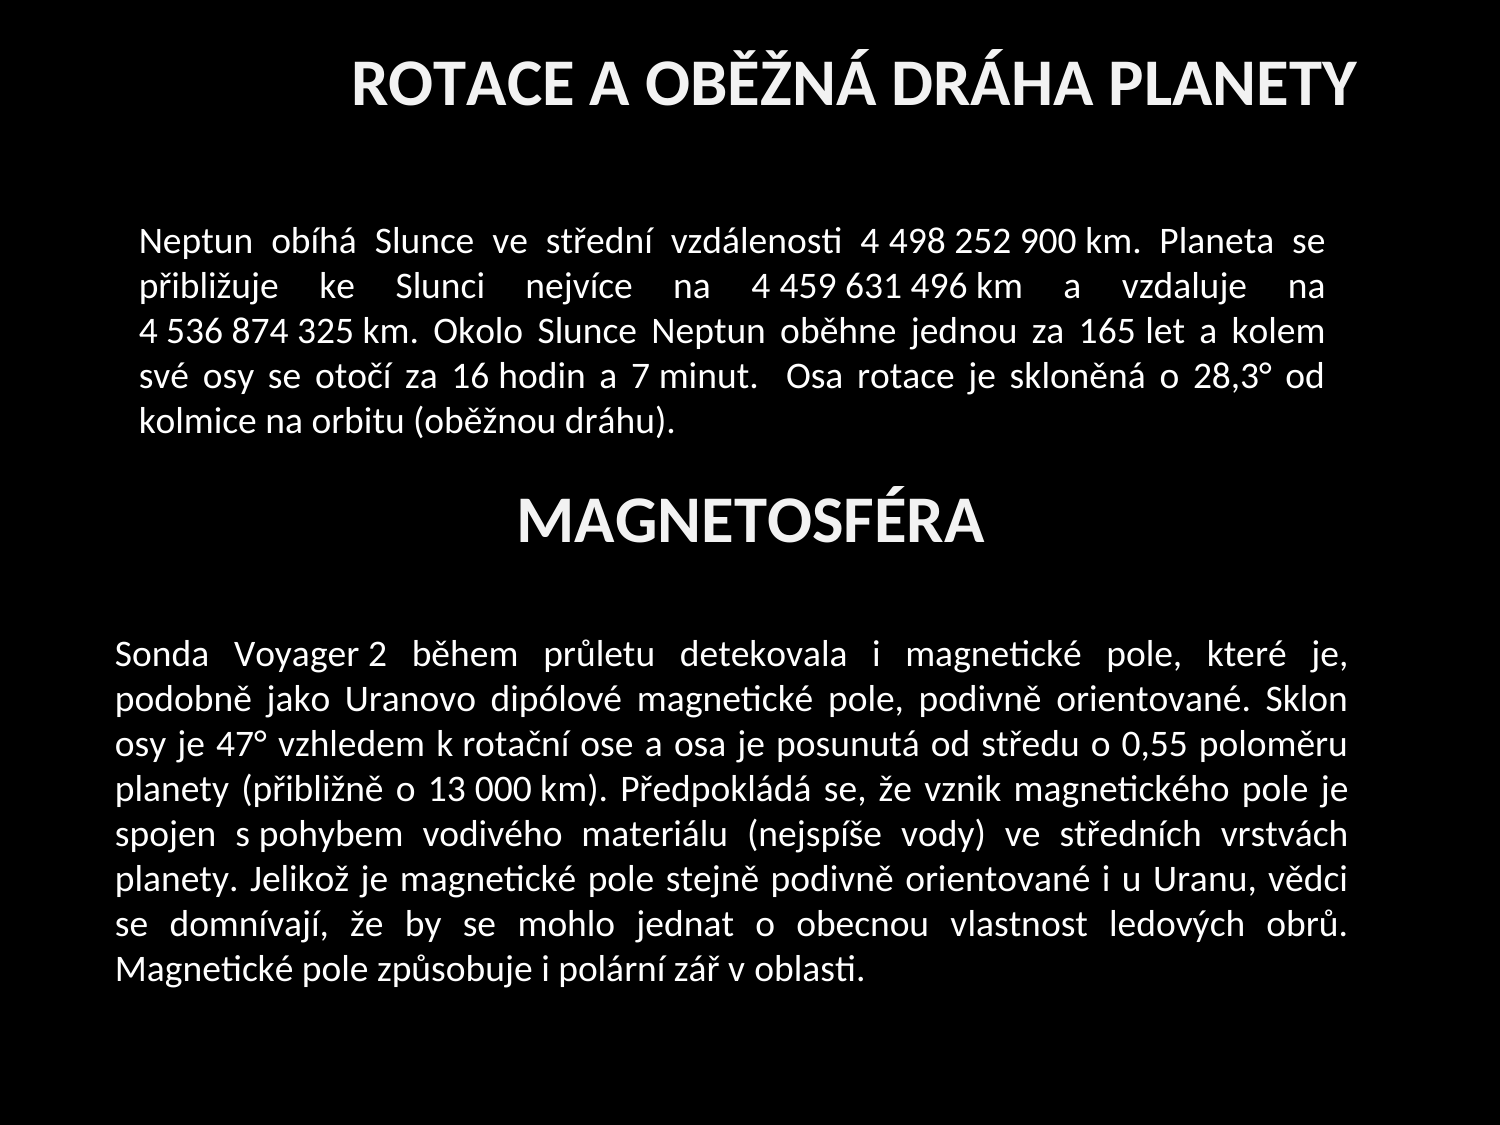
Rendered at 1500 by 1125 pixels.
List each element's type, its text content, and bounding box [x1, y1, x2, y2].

text_box MAGNETOSFÉRA [501, 467, 1001, 564]
text_box Neptun obíhá Slunce ve střední vzdálenosti 4 498 252 900 km. Planeta se přibližuje ke Slunci nejvíce na 4 459 631 496 km a vzdaluje na 4 536 874 325 km. Okolo Slunce Neptun oběhne jednou za 165 let a kolem své osy se otočí za 16 hodin a 7 minut. Osa rotace je skloněná o 28,3° od kolmice na orbitu (oběžnou dráhu). [123, 207, 1341, 449]
text_box ROTACE A OBĚŽNÁ DRÁHA PLANETY [336, 30, 1374, 127]
text_box Sonda Voyager 2 během průletu detekovala i magnetické pole, které je, podobně jako Uranovo dipólové magnetické pole, podivně orientované. Sklon osy je 47° vzhledem k rotační ose a osa je posunutá od středu o 0,55 poloměru planety (přibližně o 13 000 km). Předpokládá se, že vznik magnetického pole je spojen s pohybem vodivého materiálu (nejspíše vody) ve středních vrstvách planety. Jelikož je magnetické pole stejně podivně orientované i u Uranu, vědci se domnívají, že by se mohlo jednat o obecnou vlastnost ledových obrů. Magnetické pole způsobuje i polární zář v oblasti.pólů, která byla pozorována [100, 621, 1365, 997]
